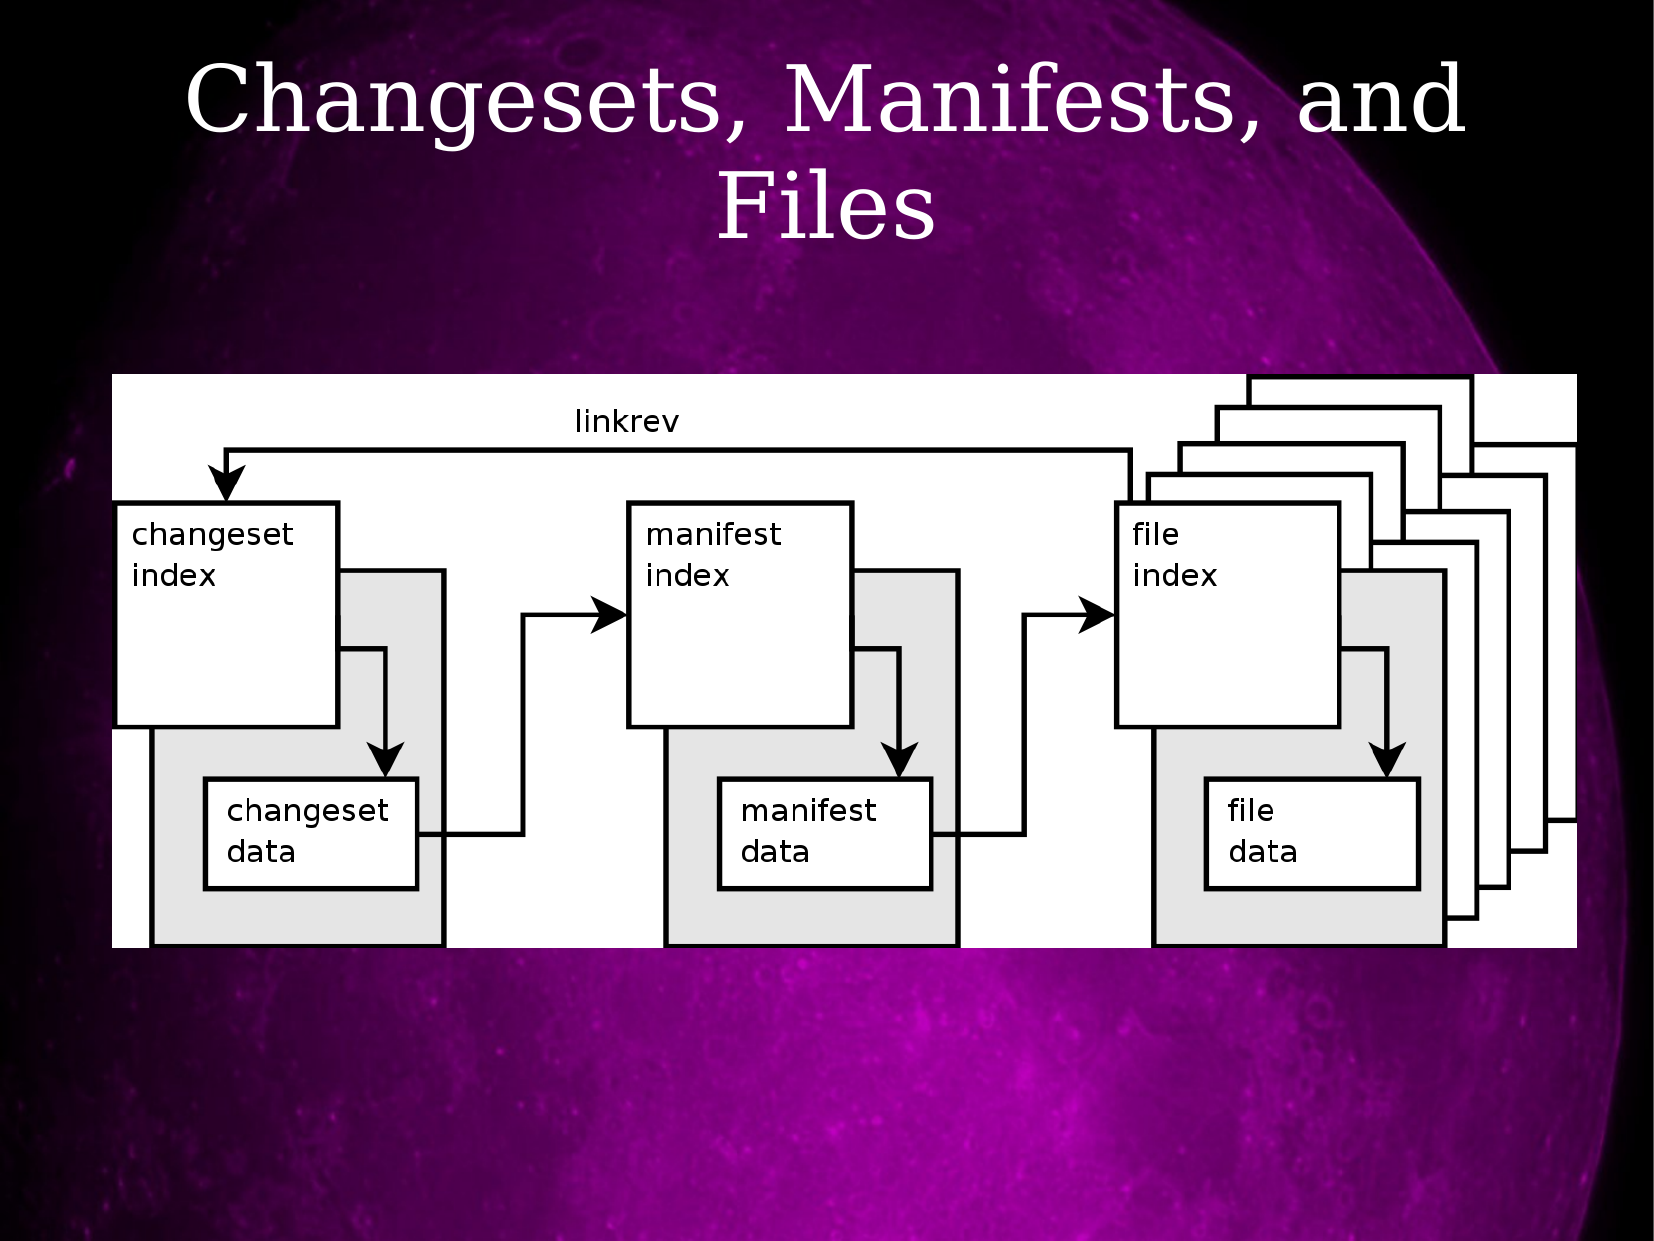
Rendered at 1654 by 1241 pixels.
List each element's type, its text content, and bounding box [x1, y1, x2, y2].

picture [0, 0, 1654, 1241]
title Changesets, Manifests, and Files [82, 45, 1571, 261]
